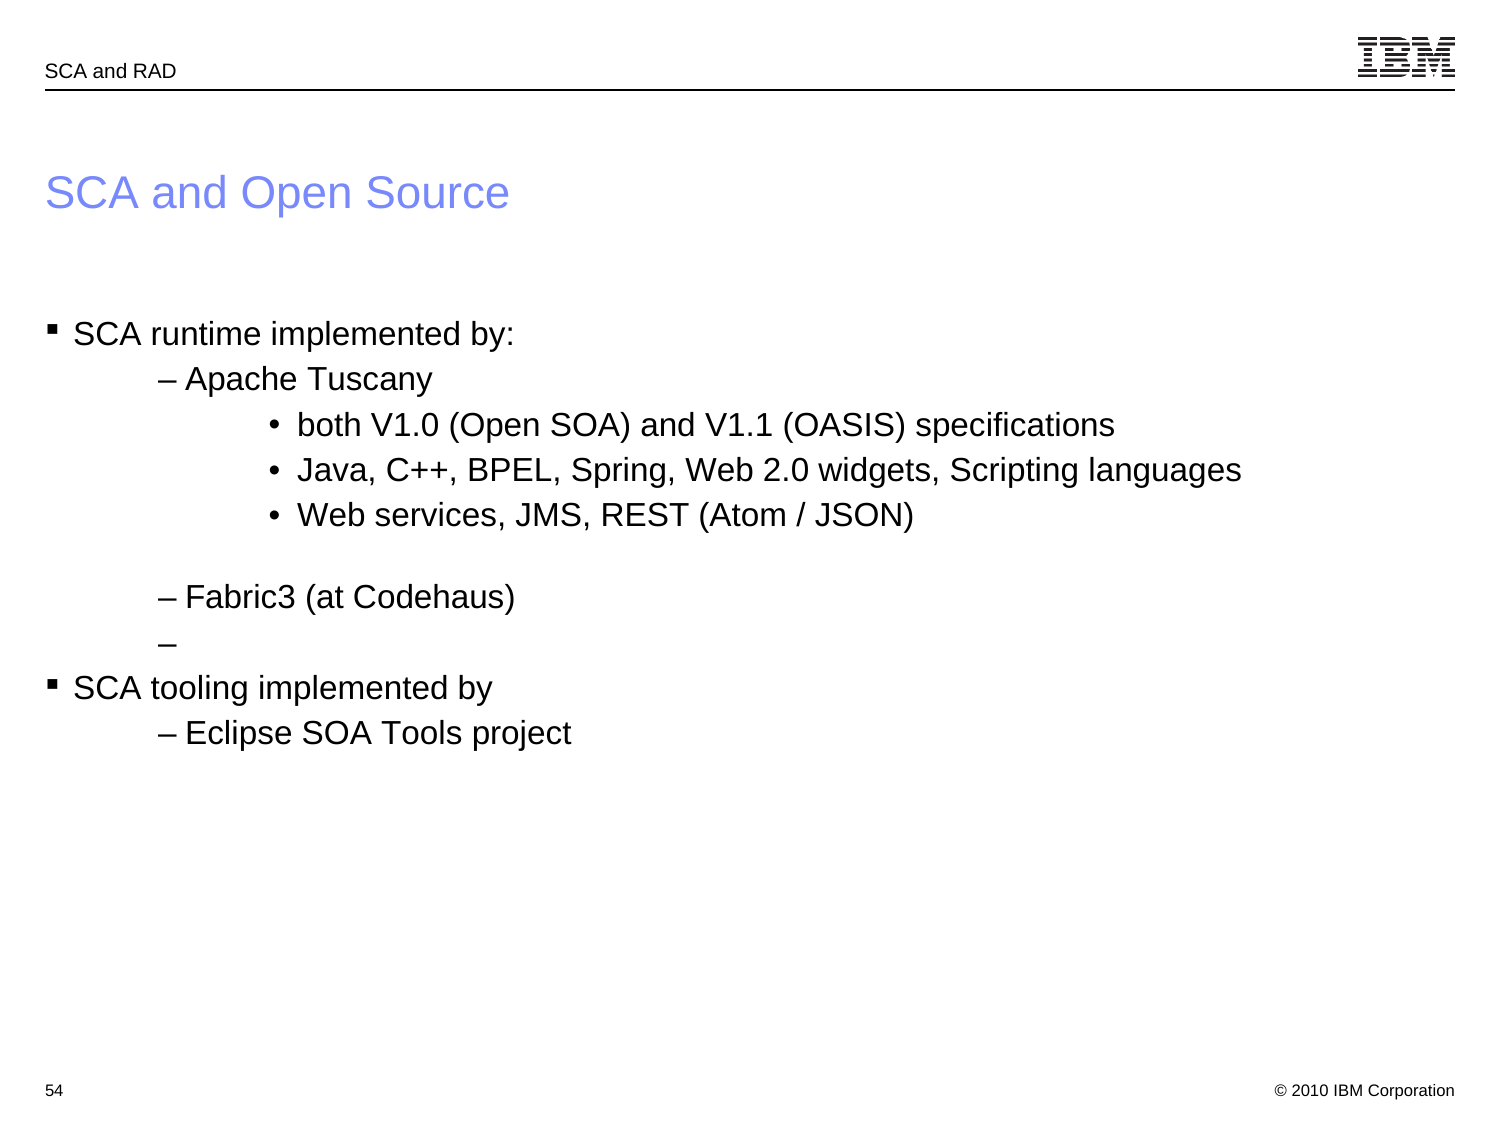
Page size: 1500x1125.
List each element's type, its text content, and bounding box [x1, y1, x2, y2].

list SCA runtime implemented by: Apache Tuscany both V1.0 (Open SOA) and V1.1 (OASIS) specifications Java, C++, BPEL, Spring, Web 2.0 widgets, Scripting languages Web services, JMS, REST (Atom / JSON) Fabric3 (at Codehaus) SCA tooling implemented by Eclipse SOA Tools project [29, 307, 1455, 1058]
title SCA and Open Source [29, 97, 1455, 293]
picture [1358, 37, 1455, 77]
